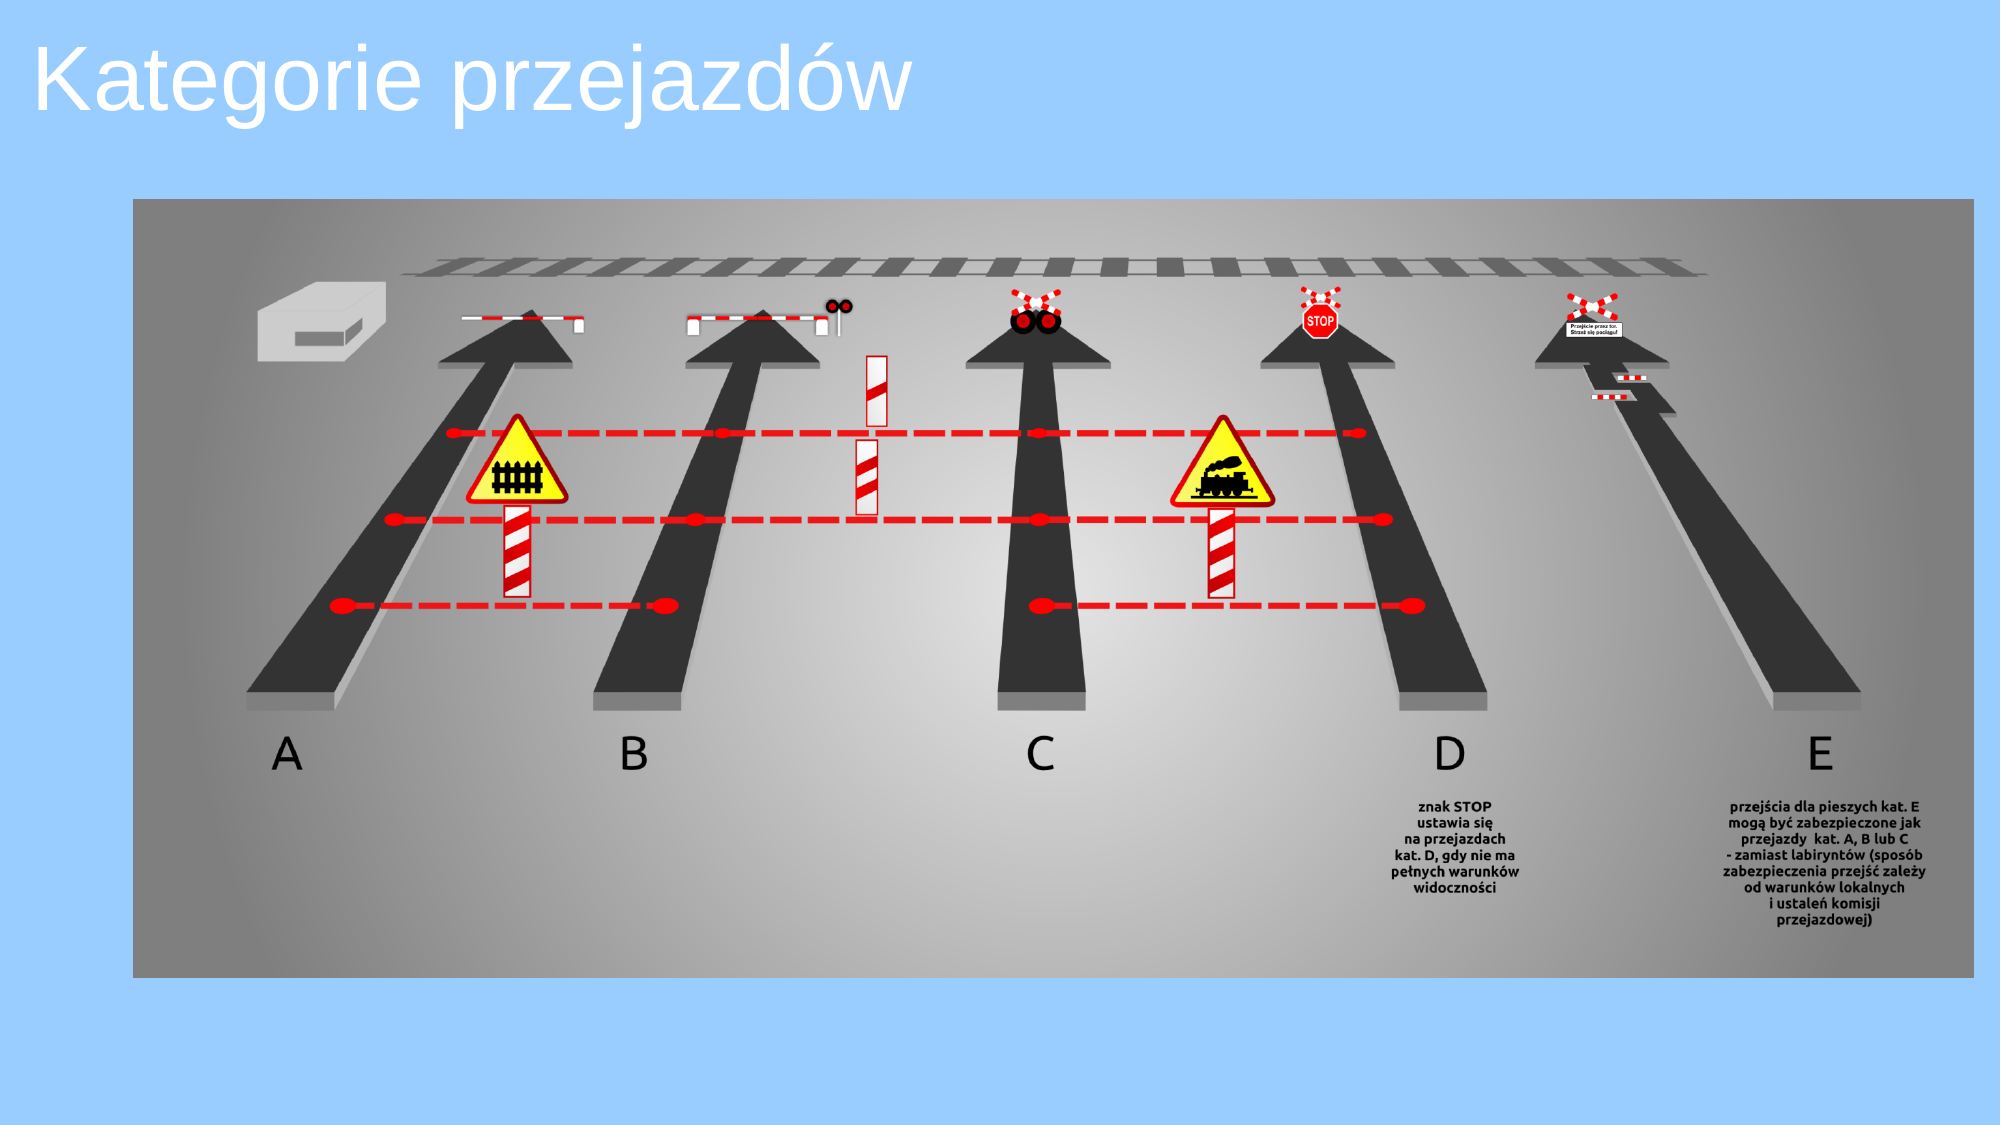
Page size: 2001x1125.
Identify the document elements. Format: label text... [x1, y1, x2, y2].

title Kategorie przejazdów [17, 23, 1743, 78]
picture [133, 199, 1974, 978]
